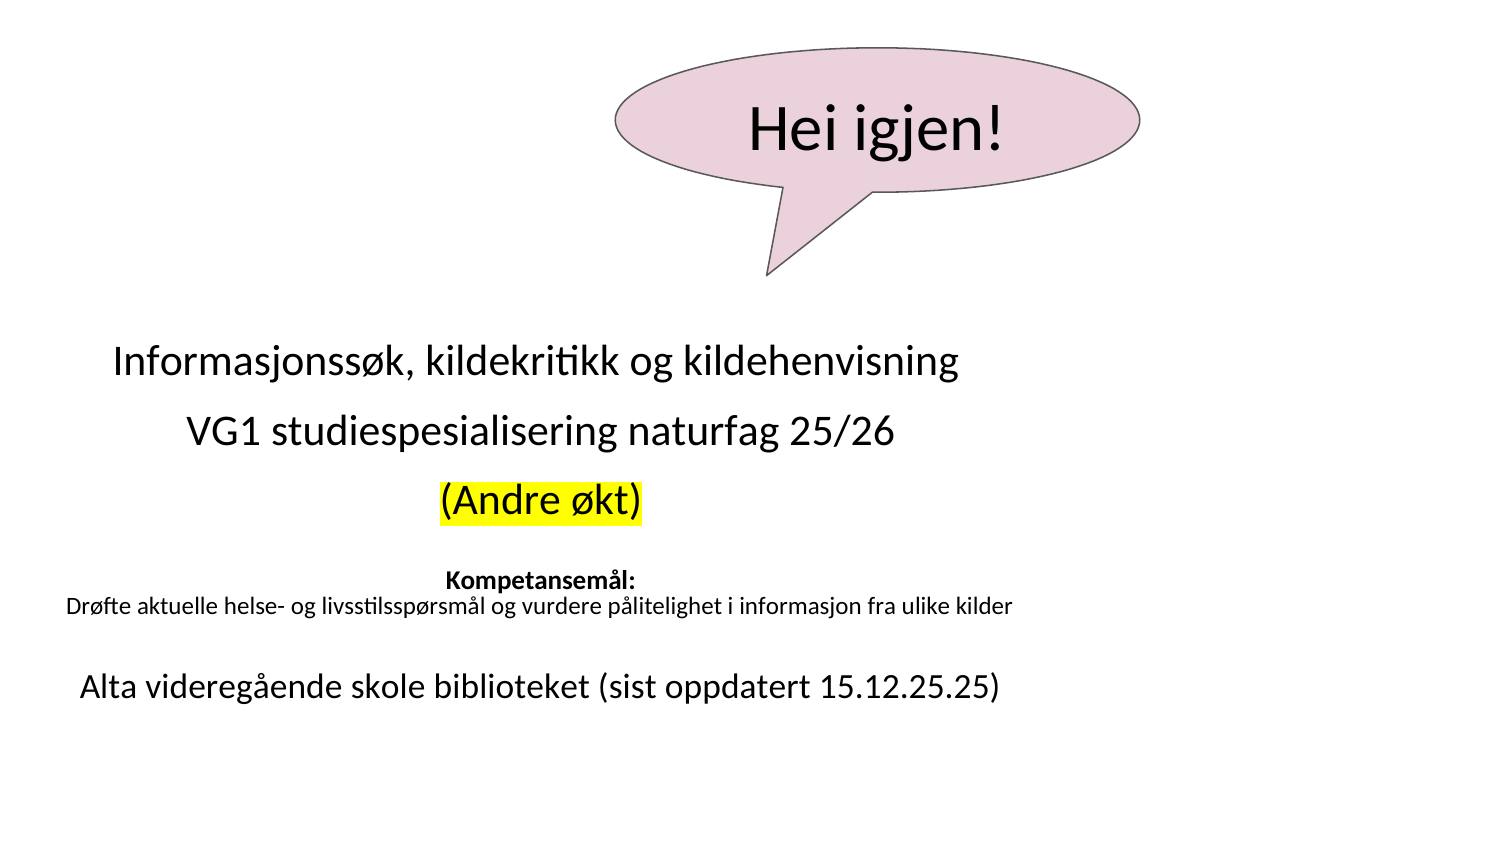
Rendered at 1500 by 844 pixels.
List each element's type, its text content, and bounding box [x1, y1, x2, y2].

list Informasjonssøk, kildekritikk og kildehenvisning VG1 studiespesialisering naturfag 25/26 (Andre økt) Kompetansemål: Drøfte aktuelle helse- og livsstilsspørsmål og vurdere pålitelighet i informasjon fra ulike kilder Alta videregående skole biblioteket (sist oppdatert 15.12.25.25) [51, 186, 1449, 747]
text_box Hei igjen! [615, 47, 1140, 276]
